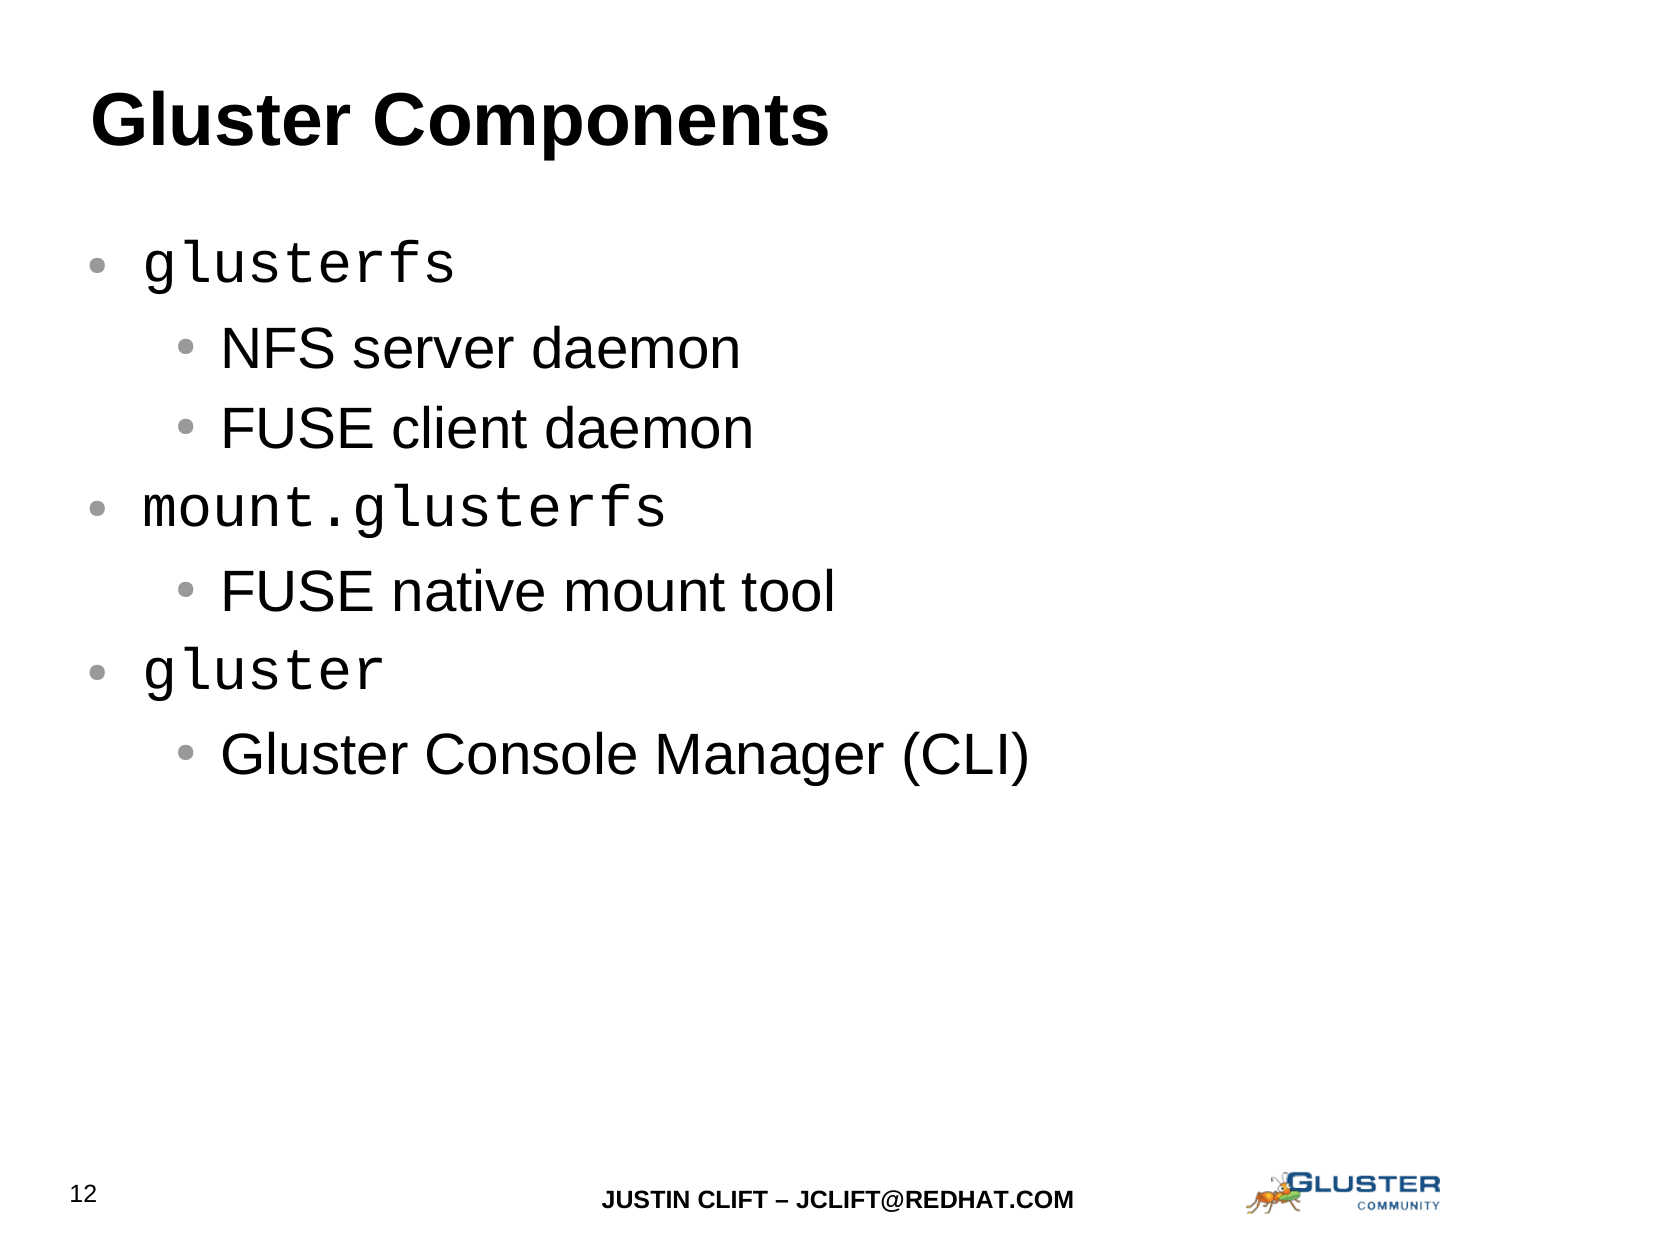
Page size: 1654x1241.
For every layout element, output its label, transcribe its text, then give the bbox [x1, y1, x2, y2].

title Gluster Components [90, 15, 1579, 223]
picture [1246, 1170, 1440, 1215]
list glusterfs NFS server daemon FUSE client daemon mount.glusterfs FUSE native mount tool gluster Gluster Console Manager (CLI) [86, 232, 1576, 1111]
